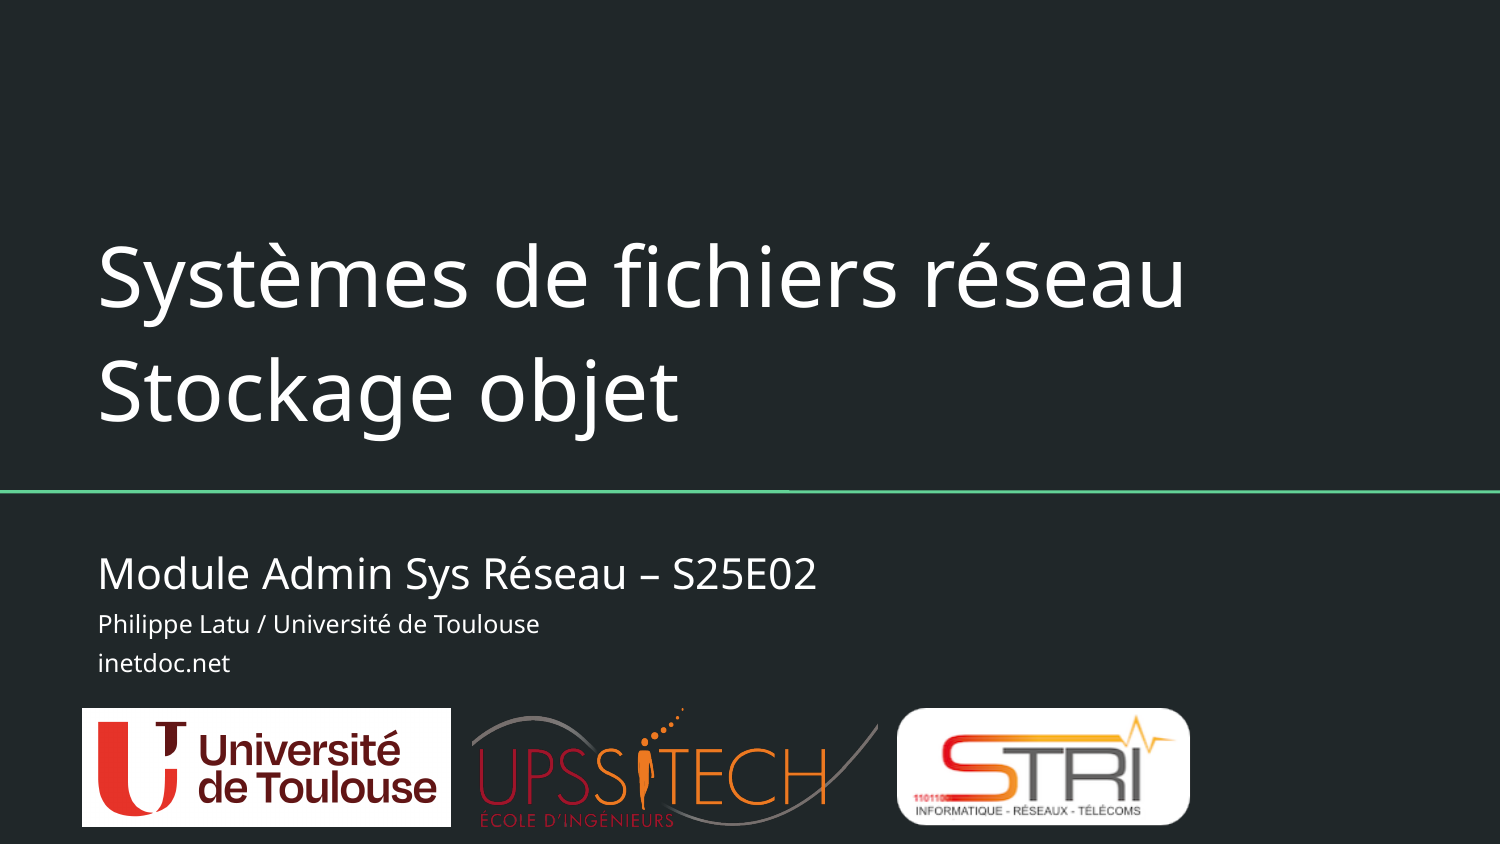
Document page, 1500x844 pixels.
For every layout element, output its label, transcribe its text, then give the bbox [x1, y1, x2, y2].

subtitle Module Admin Sys Réseau – S25E02 Philippe Latu / Université de Toulouse inetdoc.net [82, 519, 1416, 697]
picture [82, 708, 451, 827]
title Systèmes de fichiers réseau Stockage objet [82, 200, 1416, 462]
picture [897, 708, 1193, 827]
picture [472, 708, 878, 827]
